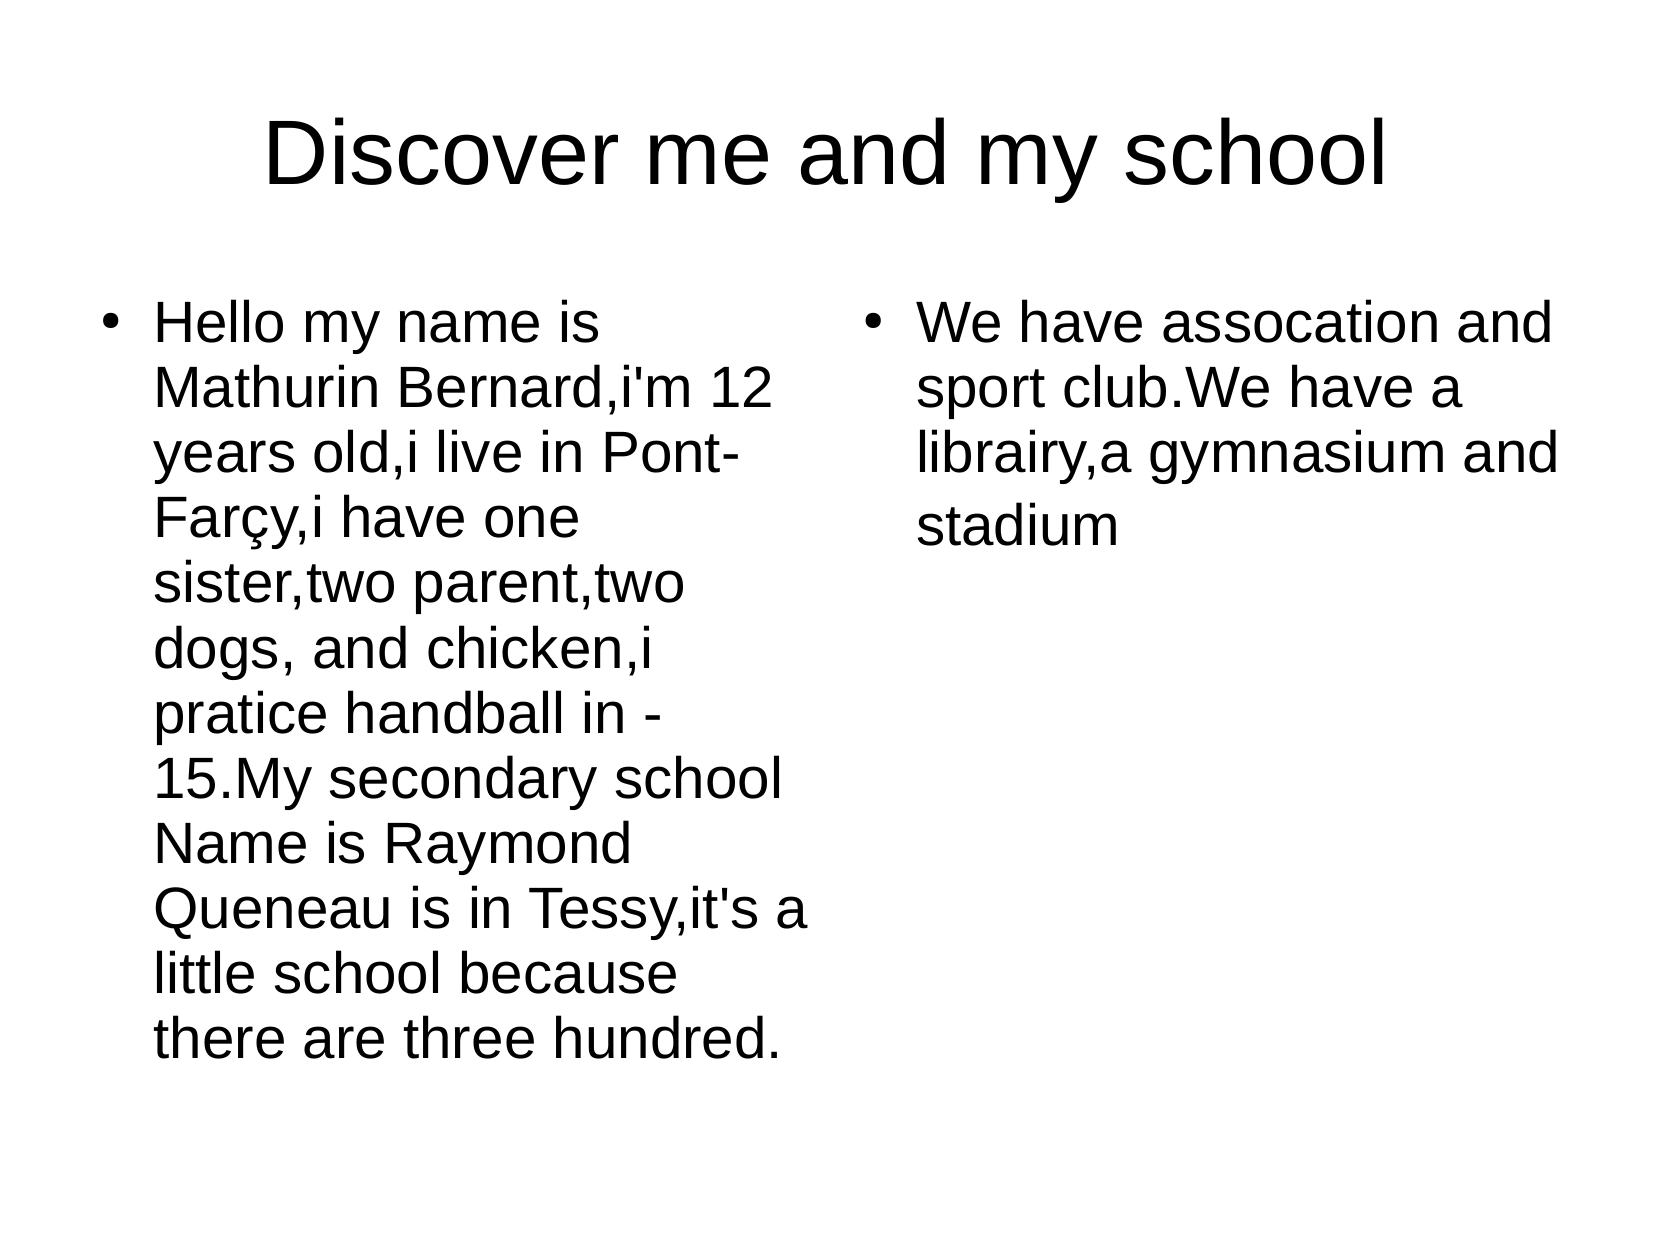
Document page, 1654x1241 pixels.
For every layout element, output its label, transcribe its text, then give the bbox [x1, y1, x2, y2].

title Discover me and my school [82, 49, 1571, 257]
list We have assocation and sport club.We have a librairy,a gymnasium and stadium [845, 290, 1572, 1010]
list Hello my name is Mathurin Bernard,i'm 12 years old,i live in Pont-Farçy,i have one sister,two parent,two dogs, and chicken,i pratice handball in -15.My secondary school Name is Raymond Queneau is in Tessy,it's a little school because there are three hundred. [82, 290, 809, 1068]
